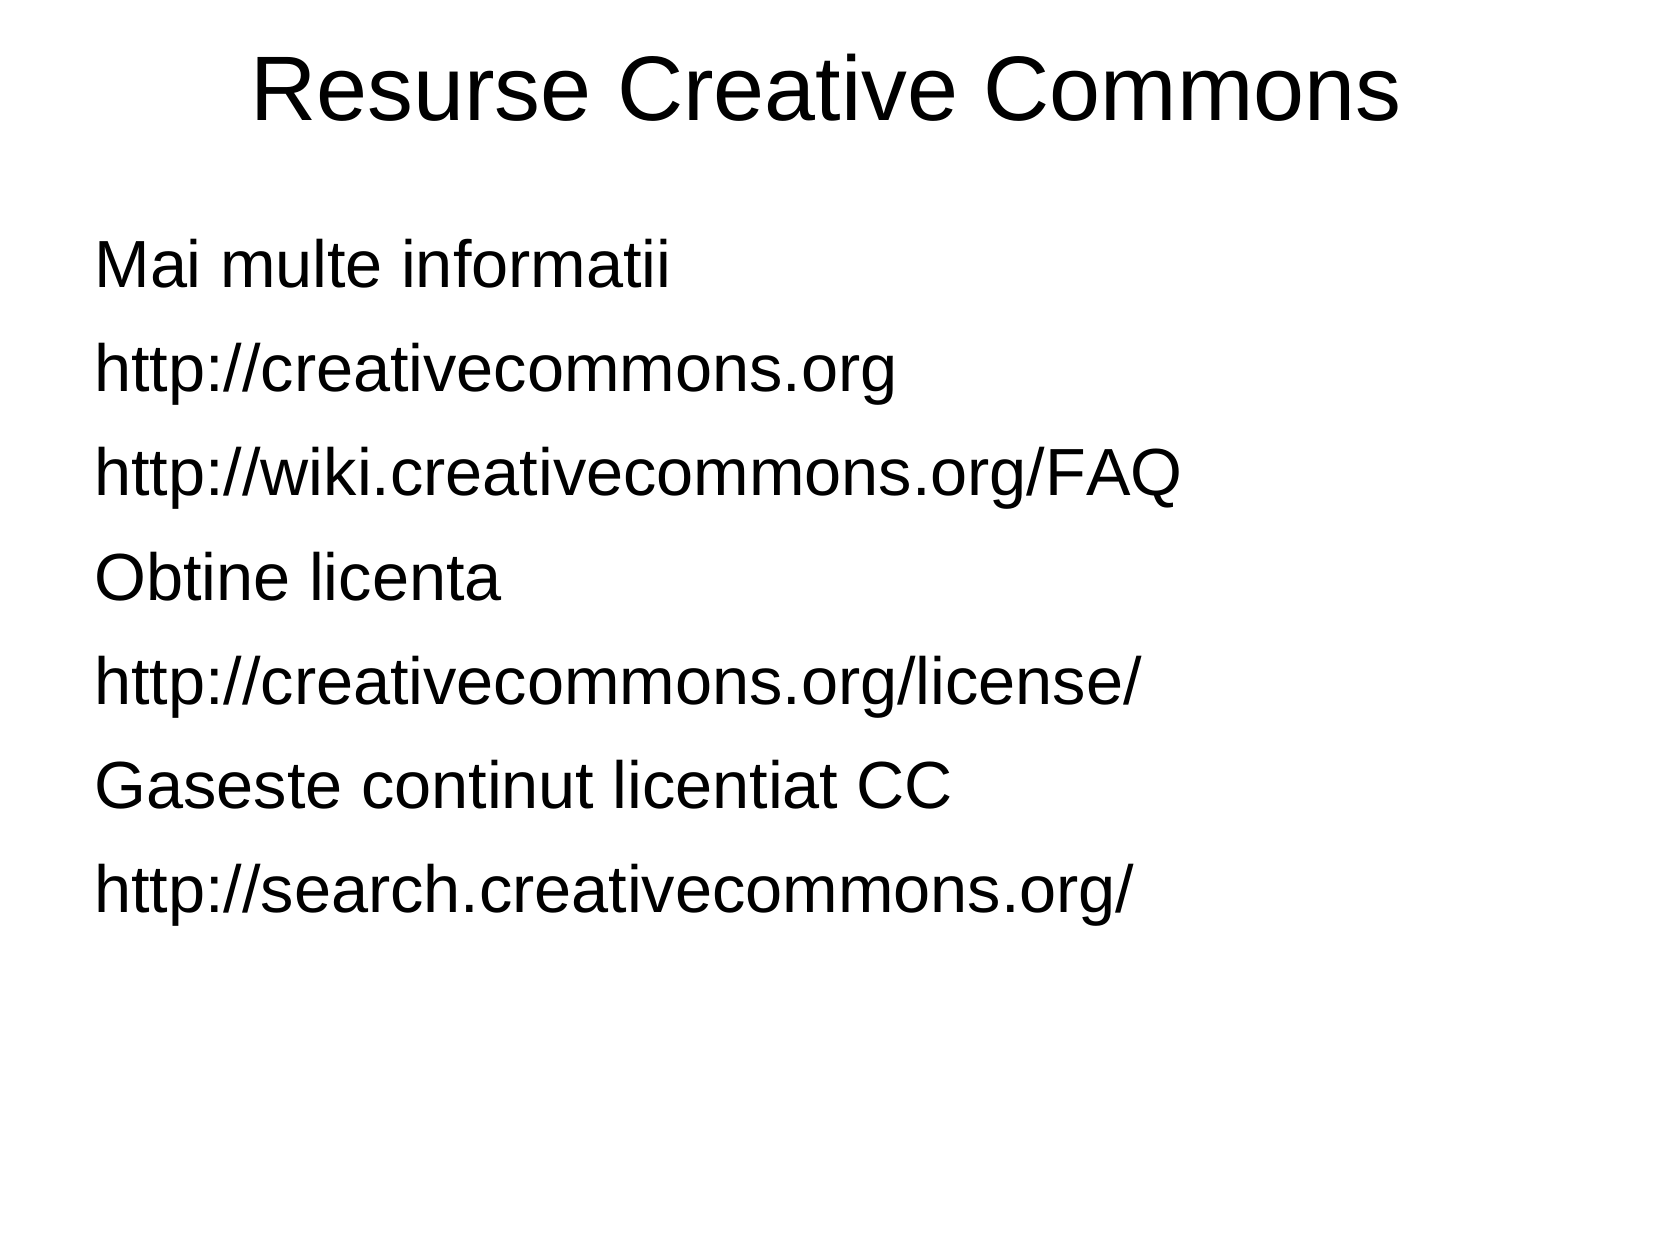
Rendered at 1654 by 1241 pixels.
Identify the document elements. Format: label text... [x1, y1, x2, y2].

title Resurse Creative Commons [82, 0, 1571, 178]
list Mai multe informatii http://creativecommons.org http://wiki.creativecommons.org/FAQ Obtine licenta http://creativecommons.org/license/ Gaseste continut licentiat CC http://search.creativecommons.org/ [76, 226, 1565, 1089]
